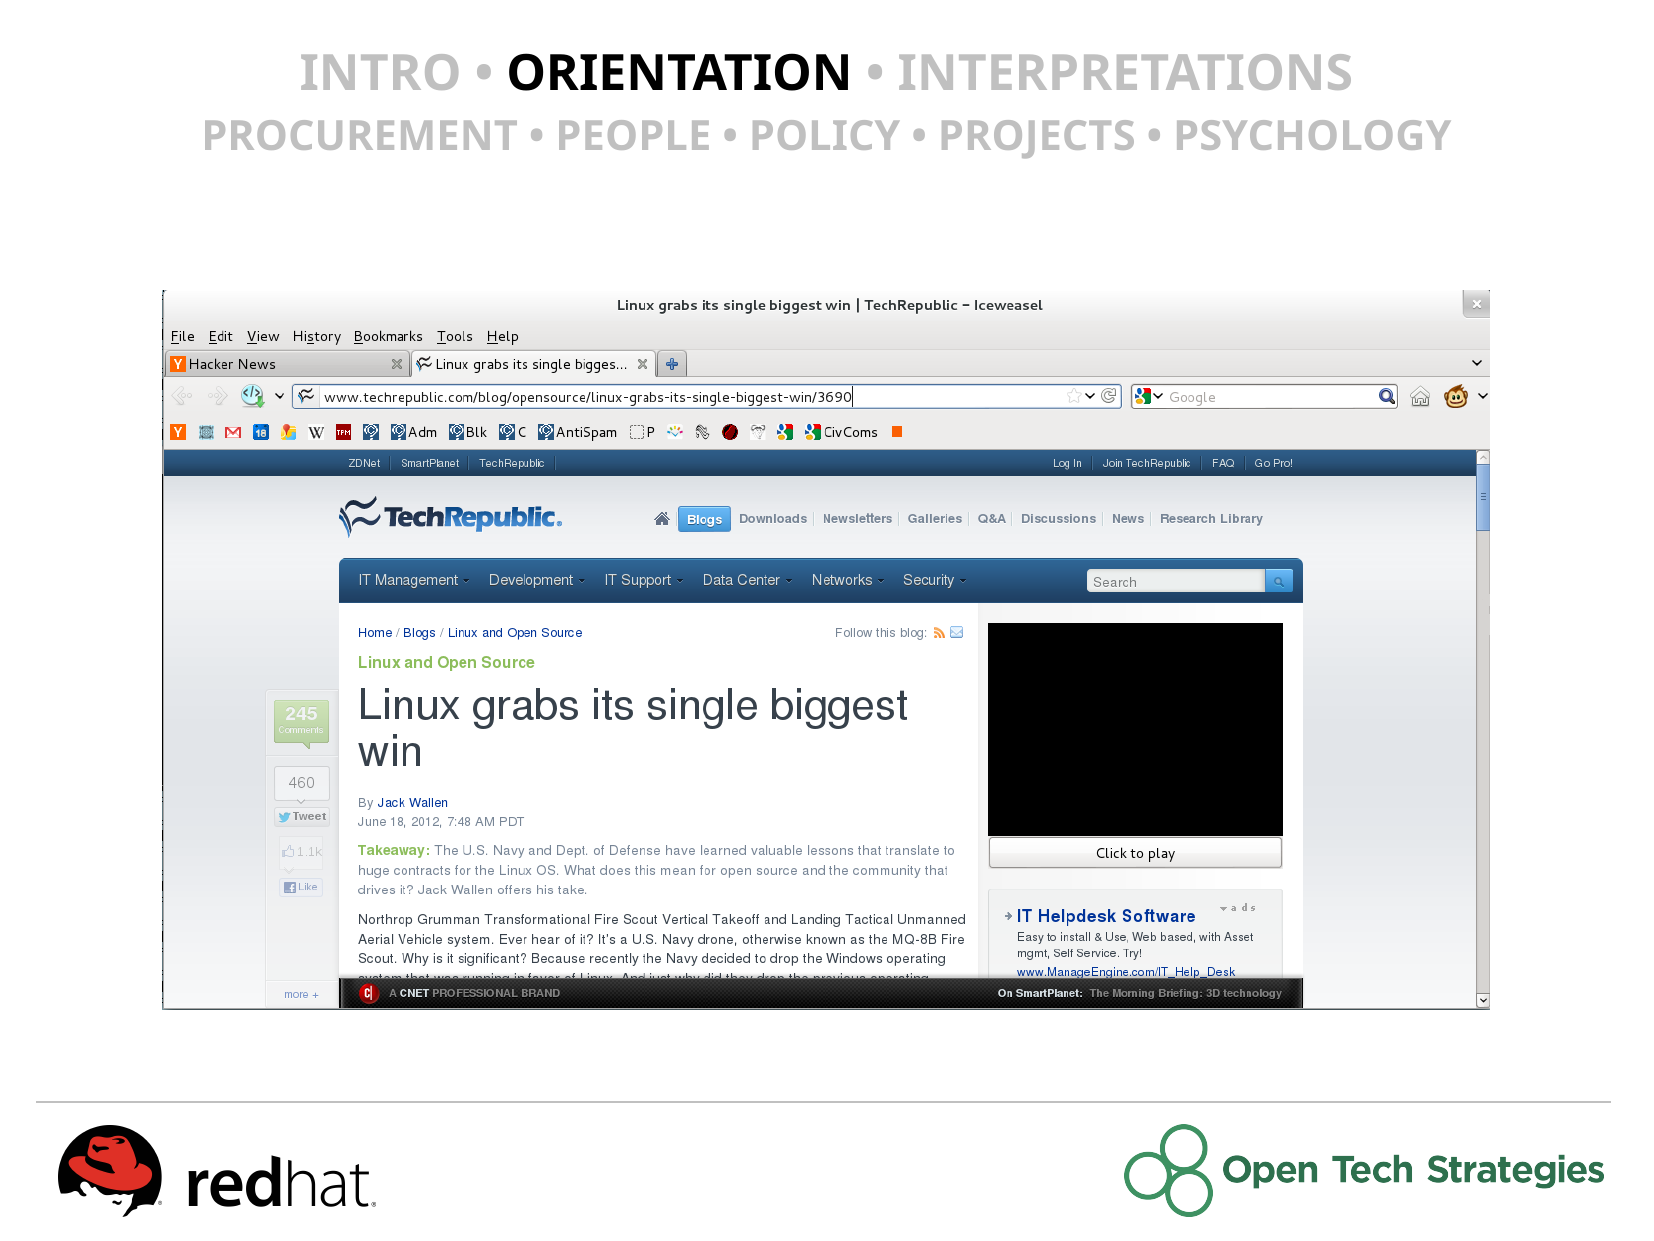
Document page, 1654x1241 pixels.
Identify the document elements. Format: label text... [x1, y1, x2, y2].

picture [1124, 1124, 1604, 1217]
picture [162, 290, 1490, 1010]
picture [58, 1125, 376, 1217]
title INTRO • ORIENTATION • INTERPRETATIONS PROCUREMENT • PEOPLE • POLICY • PROJECTS • PSYCHOLOGY [82, 0, 1571, 204]
